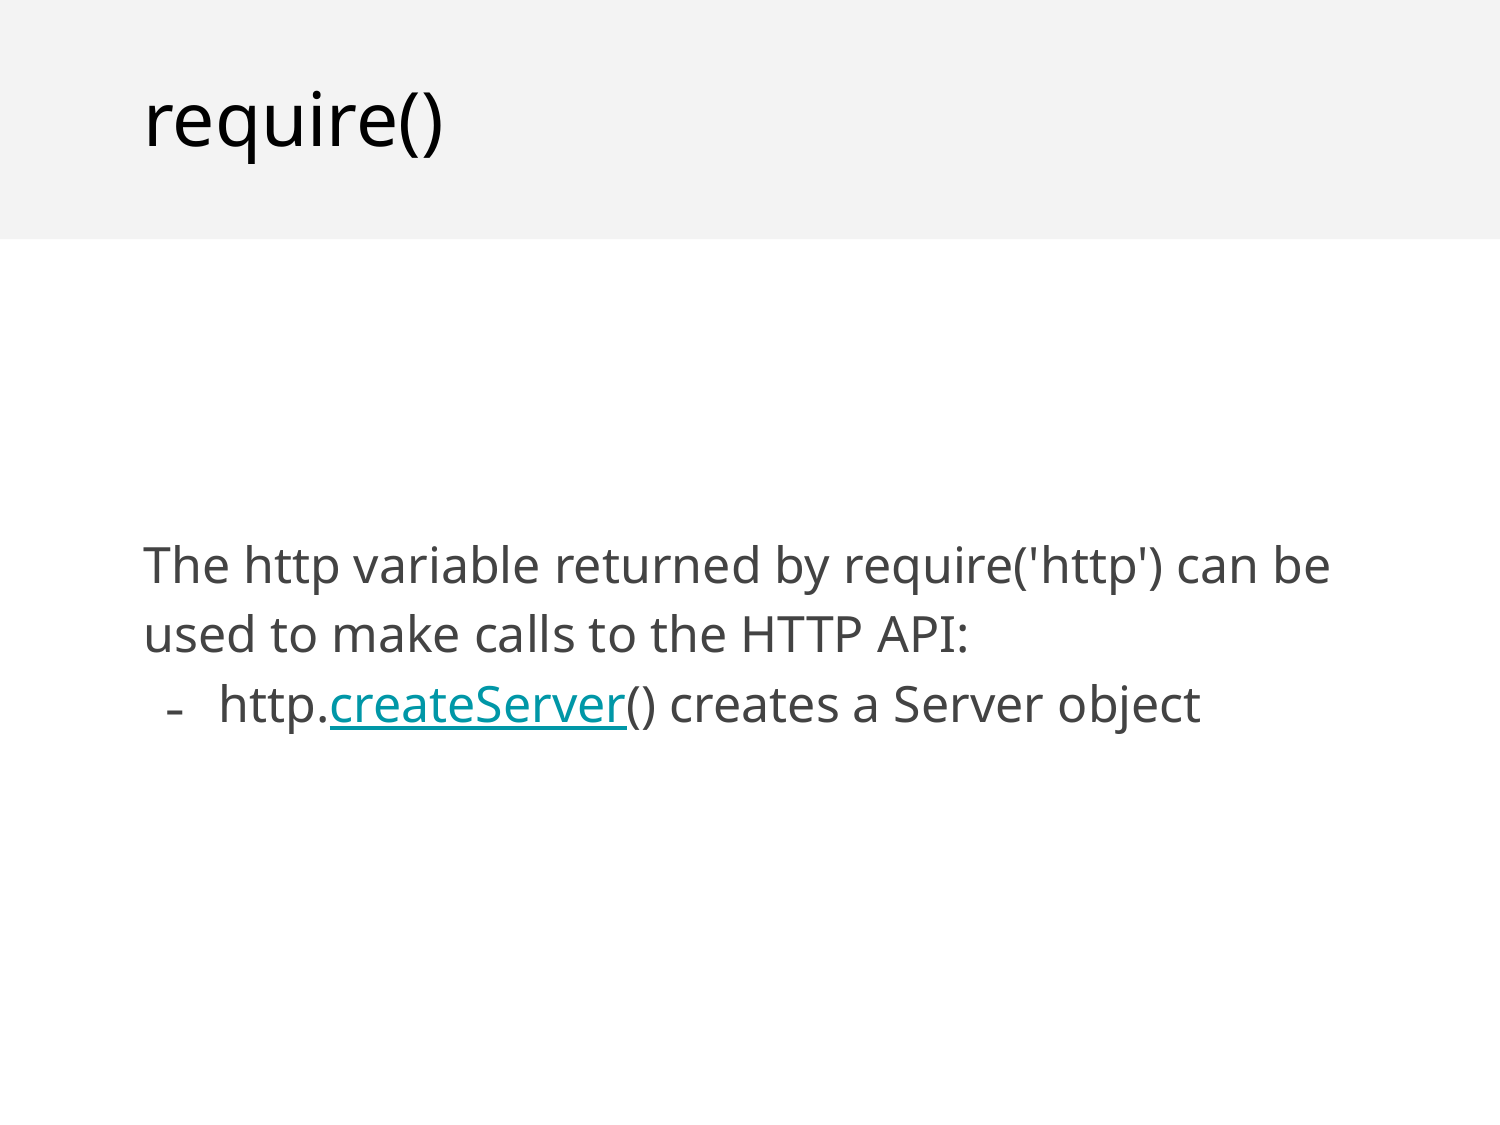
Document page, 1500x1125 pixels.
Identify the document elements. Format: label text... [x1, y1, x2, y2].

list The http variable returned by require('http') can be used to make calls to the HTTP API: http.createServer() creates a Server object [128, 509, 1372, 1004]
title require() [128, 56, 1372, 183]
